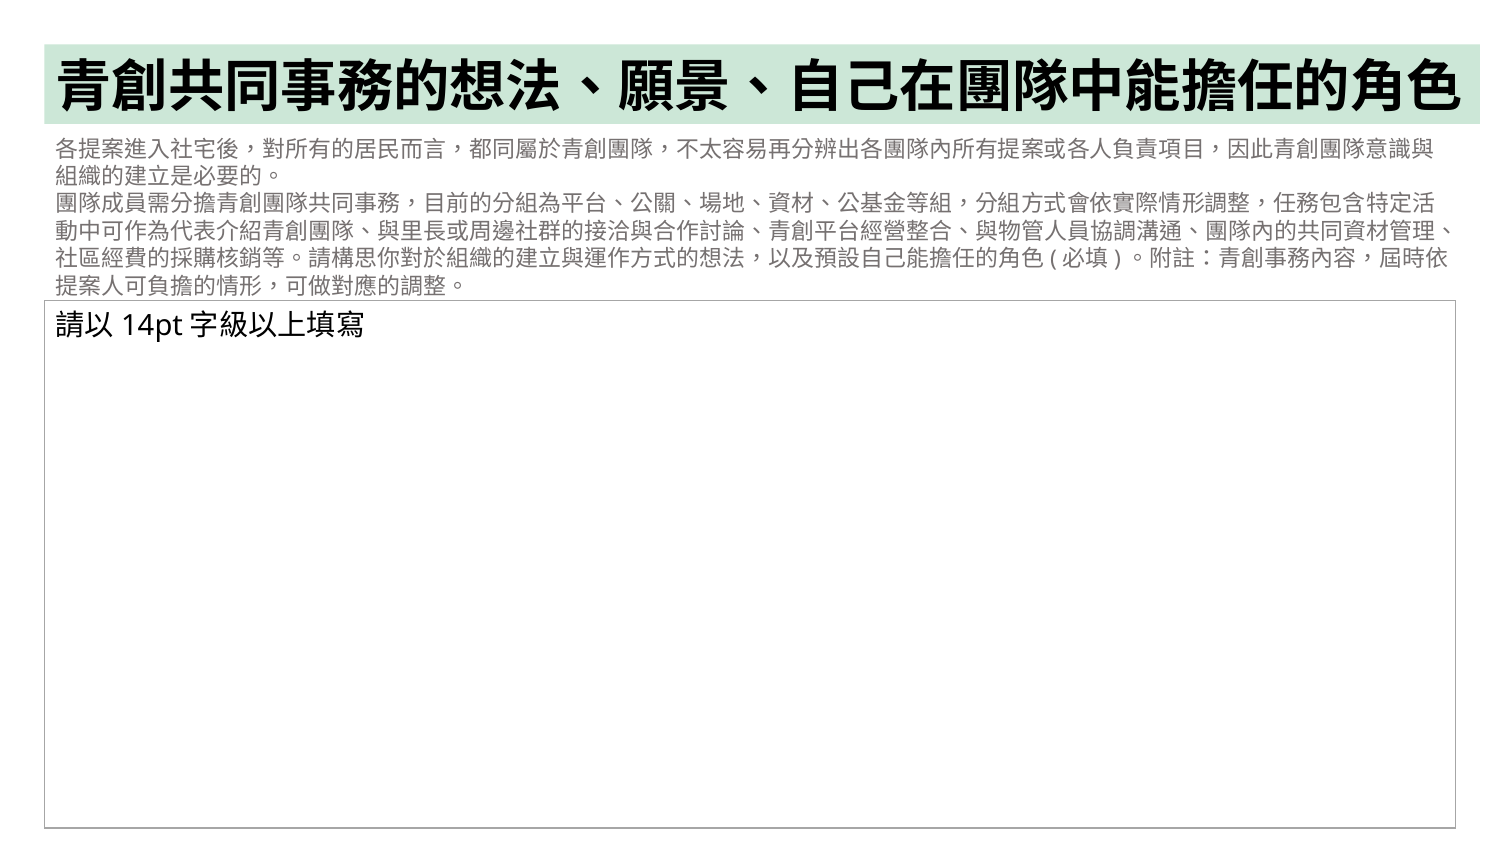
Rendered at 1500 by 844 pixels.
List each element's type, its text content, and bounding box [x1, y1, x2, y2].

text_box 請以14pt字級以上填寫 [44, 307, 1456, 828]
text_box 各提案進入社宅後，對所有的居民而言，都同屬於青創團隊，不太容易再分辨出各團隊內所有提案或各人負責項目，因此青創團隊意識與組織的建立是必要的。 團隊成員需分擔青創團隊共同事務，目前的分組為平台、公關、場地、資材、公基金等組，分組方式會依實際情形調整，任務包含特定活動中可作為代表介紹青創團隊、與里長或周邊社群的接洽與合作討論、青創平台經營整合、與物管人員協調溝通、團隊內的共同資材管理、社區經費的採購核銷等。請構思你對於組織的建立與運作方式的想法，以及預設自己能擔任的角色(必填)。附註：青創事務內容，屆時依提案人可負擔的情形，可做對應的調整。 [44, 128, 1462, 307]
text_box 青創共同事務的想法、願景、自己在團隊中能擔任的角色 [44, 44, 1480, 124]
